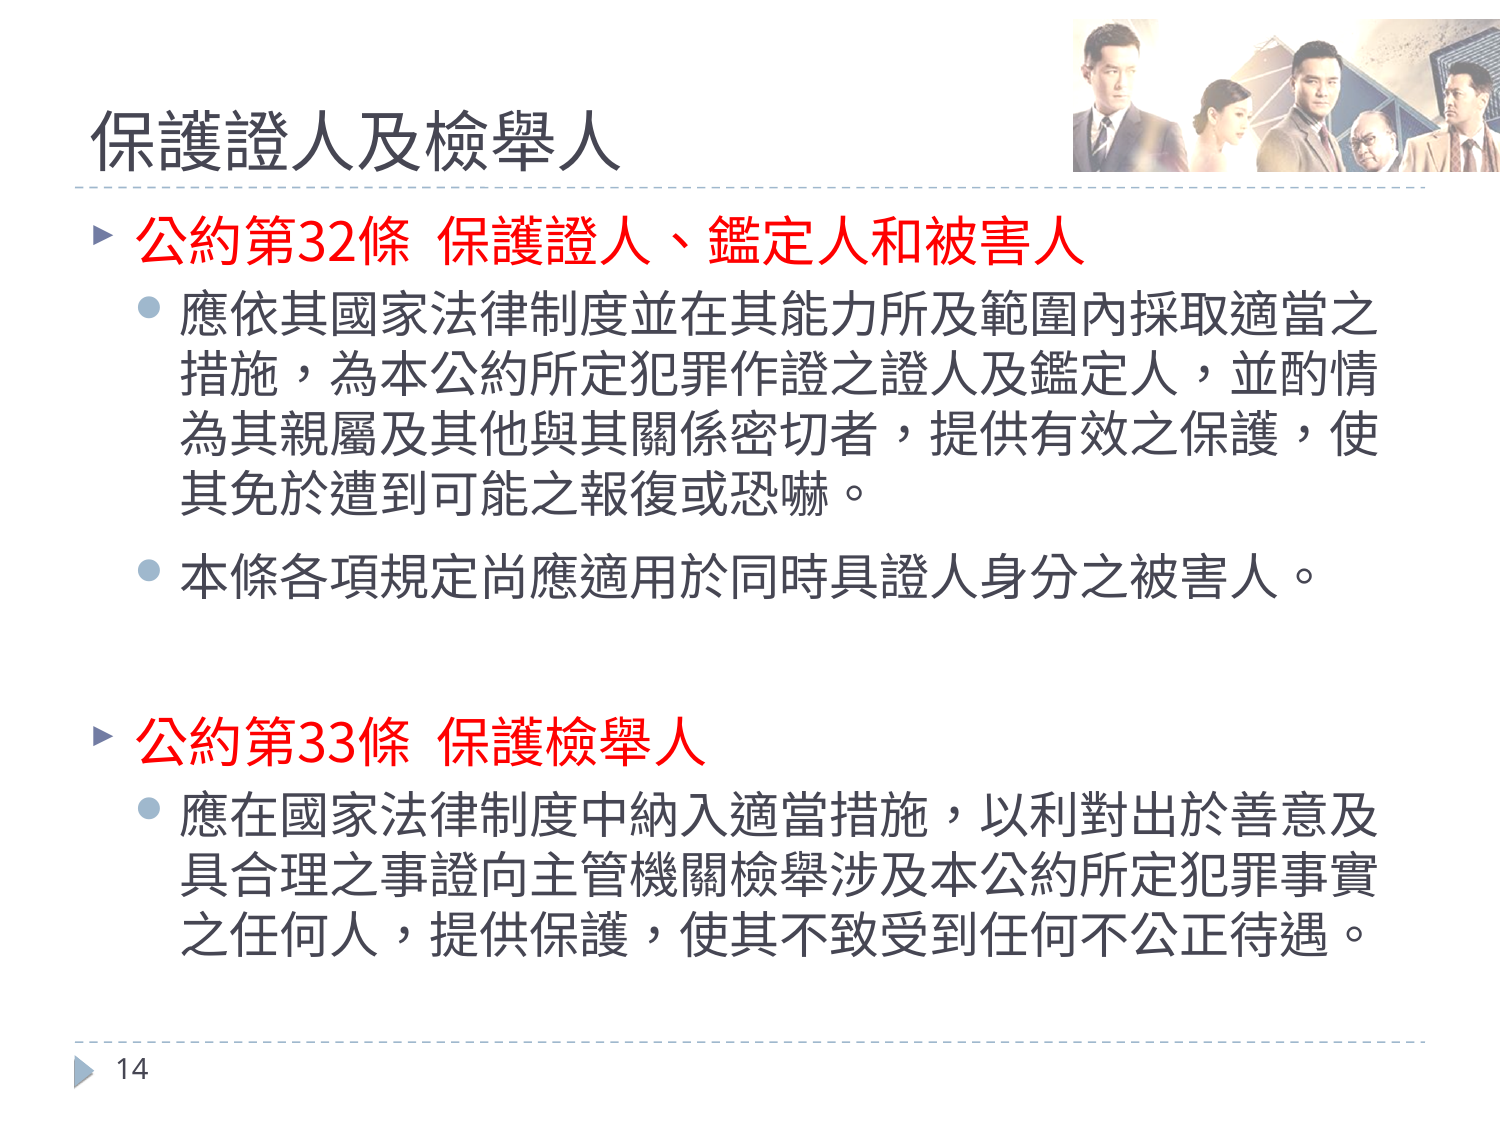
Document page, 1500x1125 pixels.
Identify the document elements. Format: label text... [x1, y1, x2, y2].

picture [1073, 19, 1500, 172]
title 保護證人及檢舉人 [75, 24, 1425, 188]
list 公約第32條 保護證人、鑑定人和被害人 應依其國家法律制度並在其能力所及範圍內採取適當之措施，為本公約所定犯罪作證之證人及鑑定人，並酌情為其親屬及其他與其關係密切者，提供有效之保護，使其免於遭到可能之報復或恐嚇。 本條各項規定尚應適用於同時具證人身分之被害人。 公約第33條 保護檢舉人 應在國家法律制度中納入適當措施，以利對出於善意及具合理之事證向主管機關檢舉涉及本公約所定犯罪事實之任何人，提供保護，使其不致受到任何不公正待遇。 [75, 200, 1425, 1010]
slide_number <編號> [100, 1042, 426, 1103]
